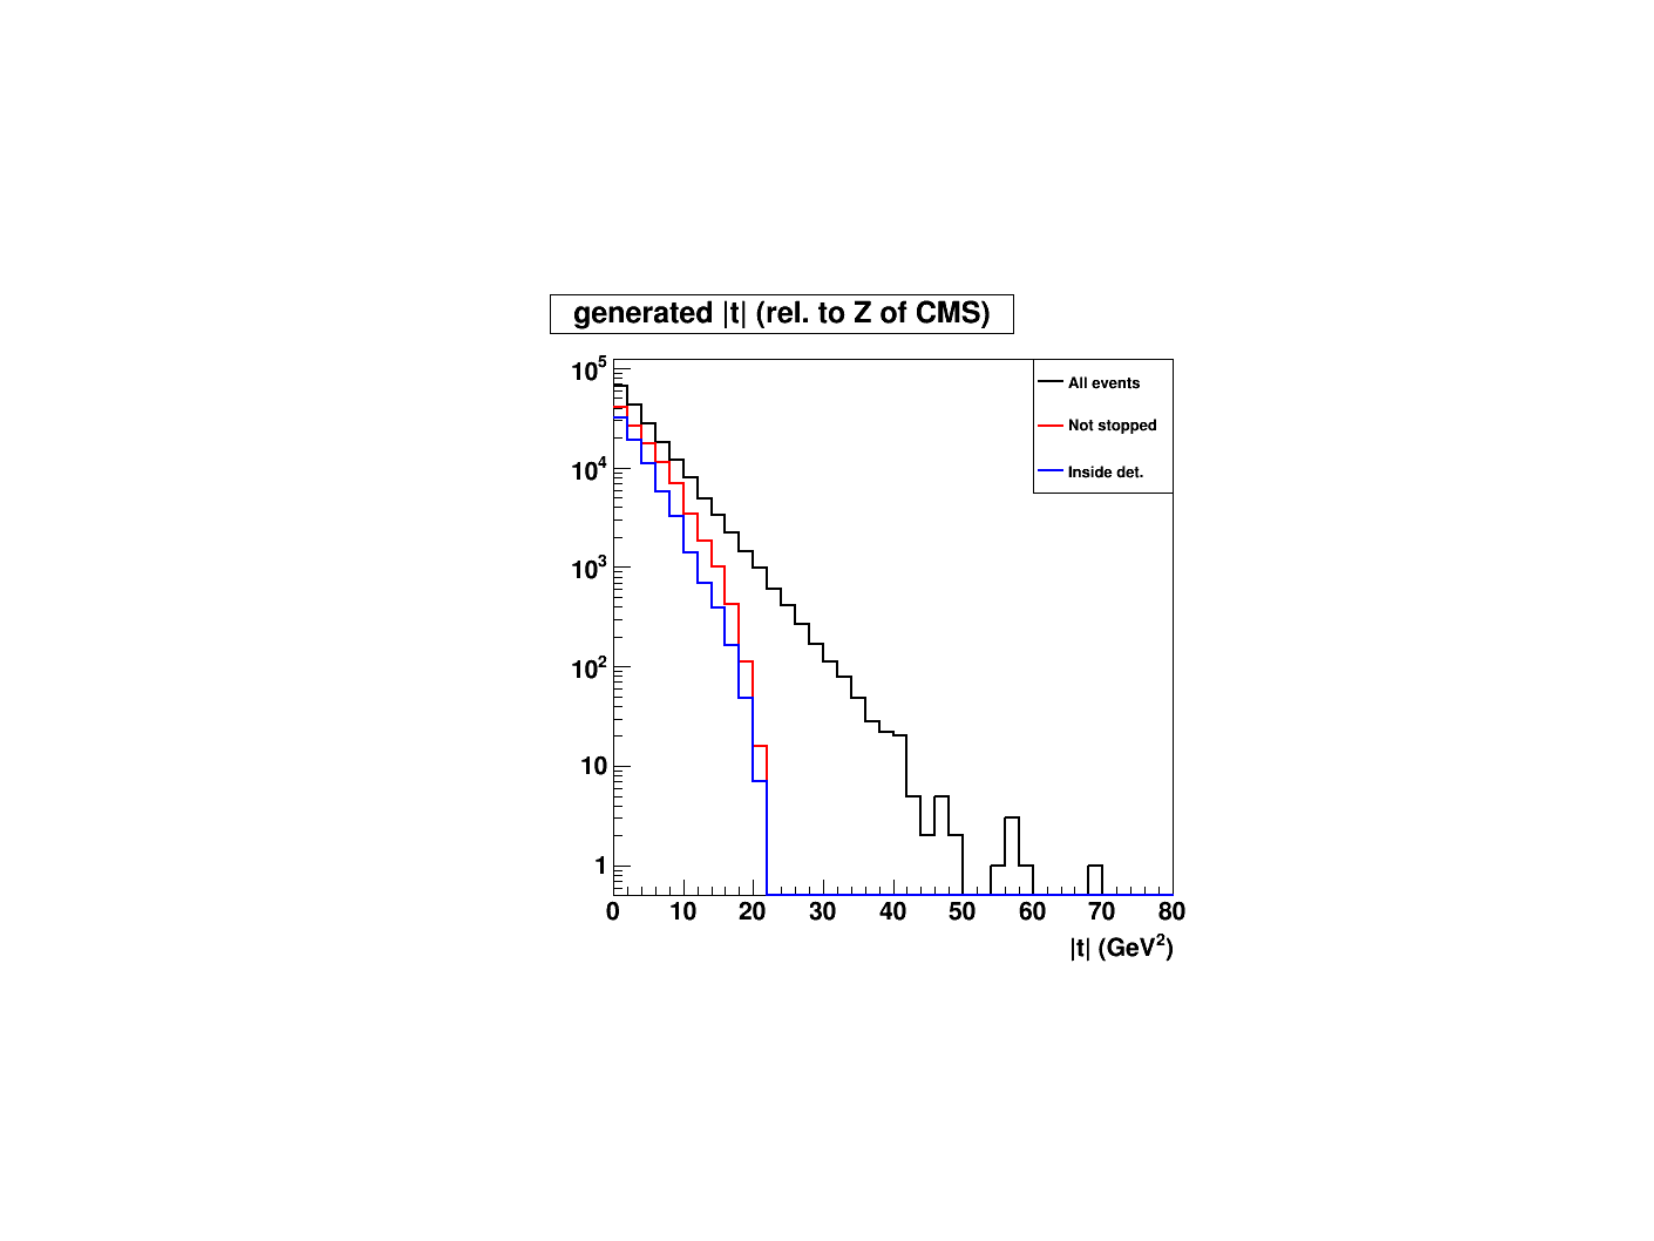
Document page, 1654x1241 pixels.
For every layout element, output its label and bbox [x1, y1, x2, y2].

picture [544, 292, 1243, 963]
